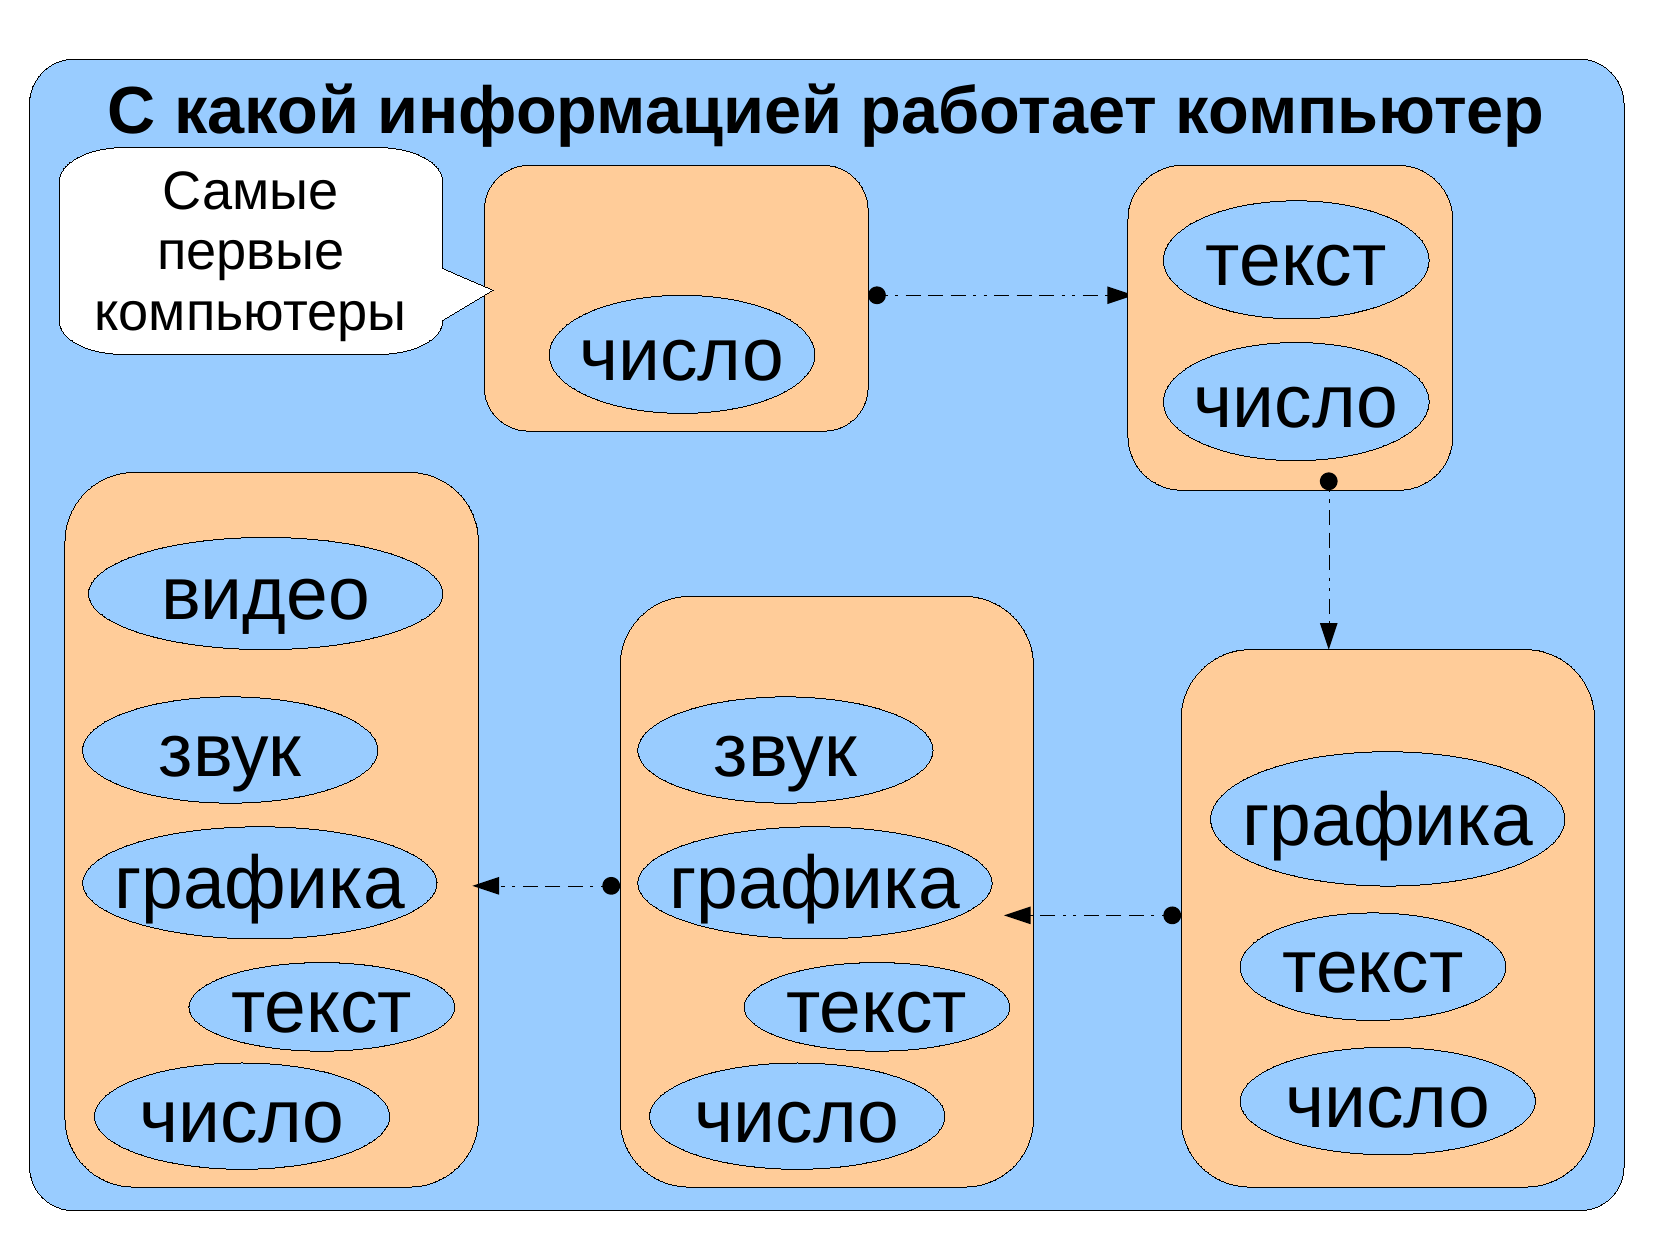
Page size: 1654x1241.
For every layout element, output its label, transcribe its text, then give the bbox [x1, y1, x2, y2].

text_box графика [1210, 751, 1565, 887]
text_box графика [637, 826, 993, 939]
text_box текст [1240, 912, 1506, 1021]
text_box число [1163, 342, 1430, 461]
text_box число [1240, 1047, 1536, 1155]
text_box число [94, 1062, 390, 1170]
text_box звук [82, 696, 378, 804]
text_box число [649, 1062, 945, 1170]
text_box текст [744, 962, 1010, 1052]
text_box Самые первые компьютеры [59, 147, 494, 355]
text_box графика [82, 826, 438, 939]
text_box [64, 472, 479, 1188]
text_box видео [88, 537, 443, 650]
text_box [620, 596, 1034, 1188]
text_box [1181, 649, 1595, 1188]
text_box звук [637, 696, 934, 804]
text_box [1127, 165, 1453, 491]
text_box [484, 165, 869, 432]
text_box С какой информацией работает компьютер [29, 59, 1625, 1211]
text_box число [549, 295, 815, 414]
text_box текст [188, 962, 455, 1052]
text_box текст [1163, 200, 1430, 319]
